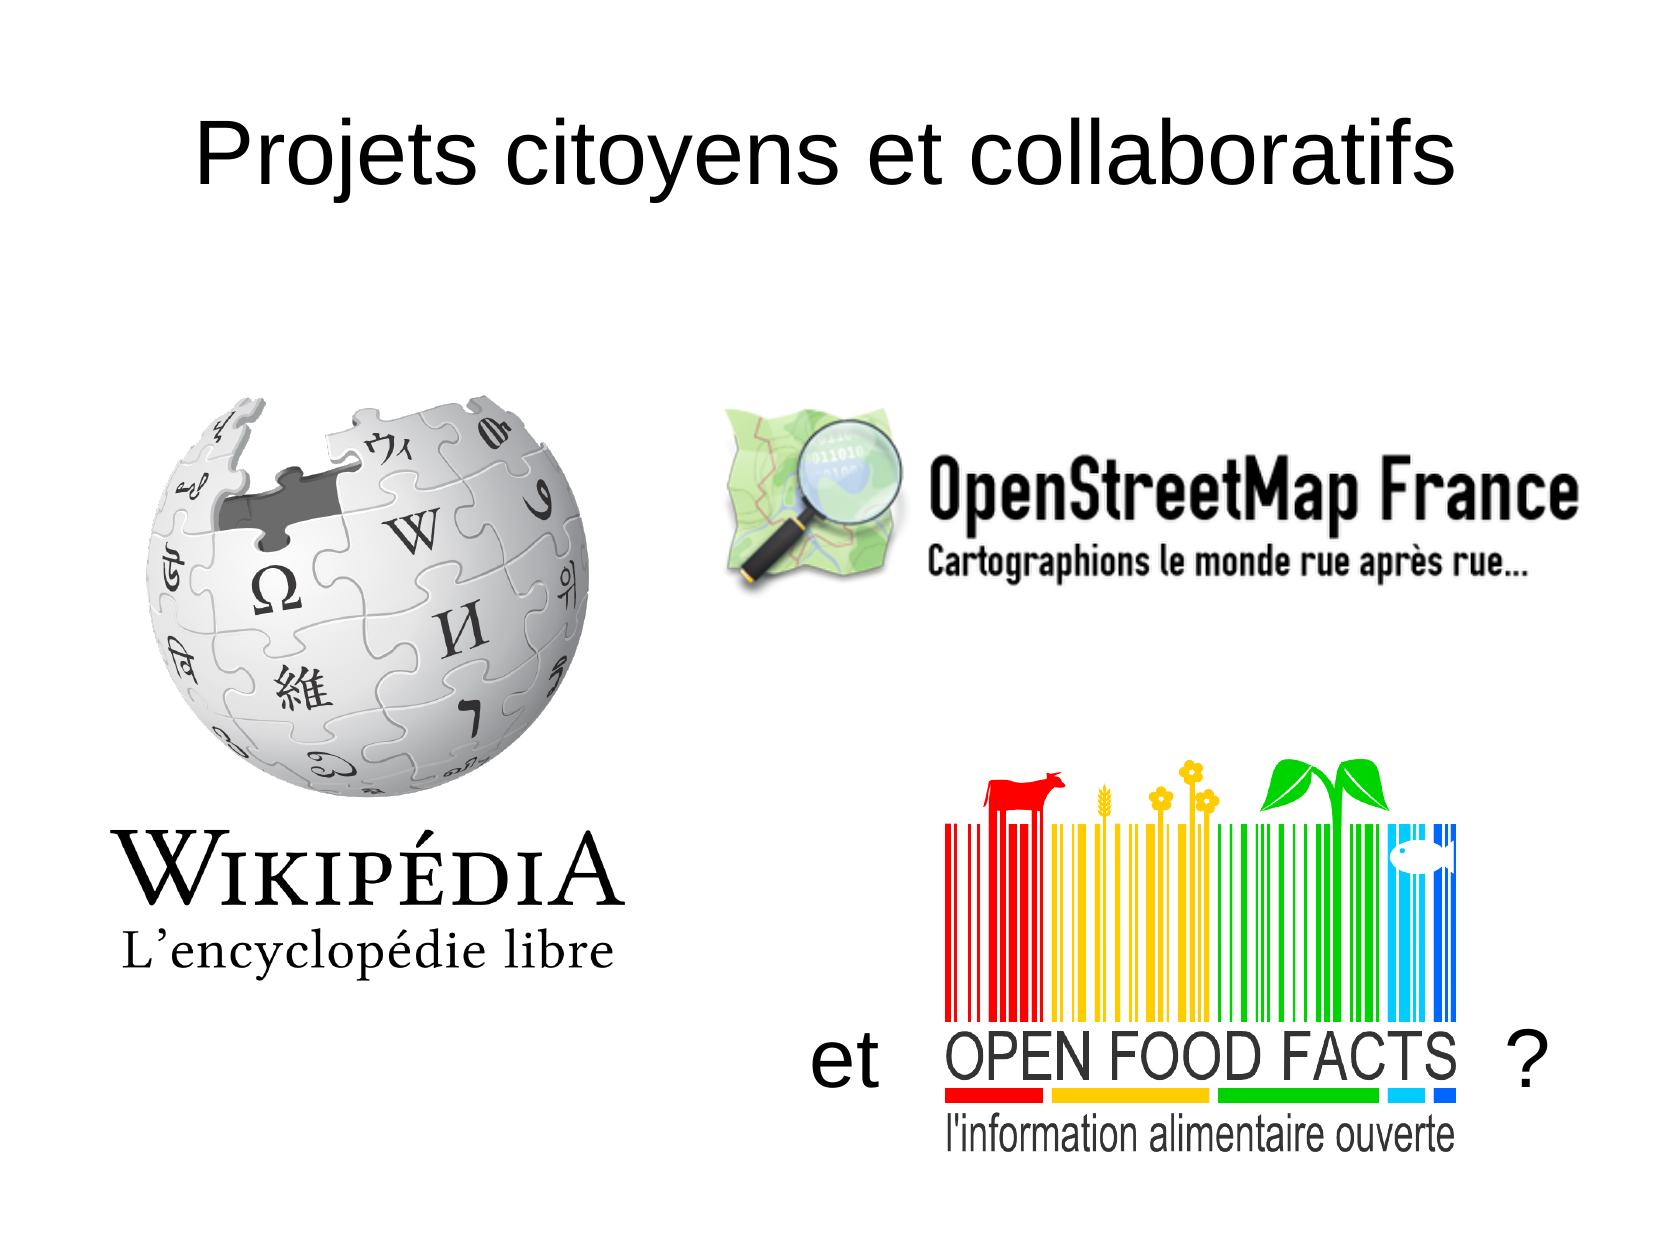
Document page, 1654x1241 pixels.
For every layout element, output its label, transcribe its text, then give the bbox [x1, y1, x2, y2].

picture [75, 329, 660, 1002]
picture [945, 1113, 1456, 1154]
text_box et ? [795, 1005, 1569, 1113]
picture [945, 749, 1456, 1005]
title Projets citoyens et collaboratifs [82, 49, 1571, 257]
picture [720, 408, 1591, 602]
